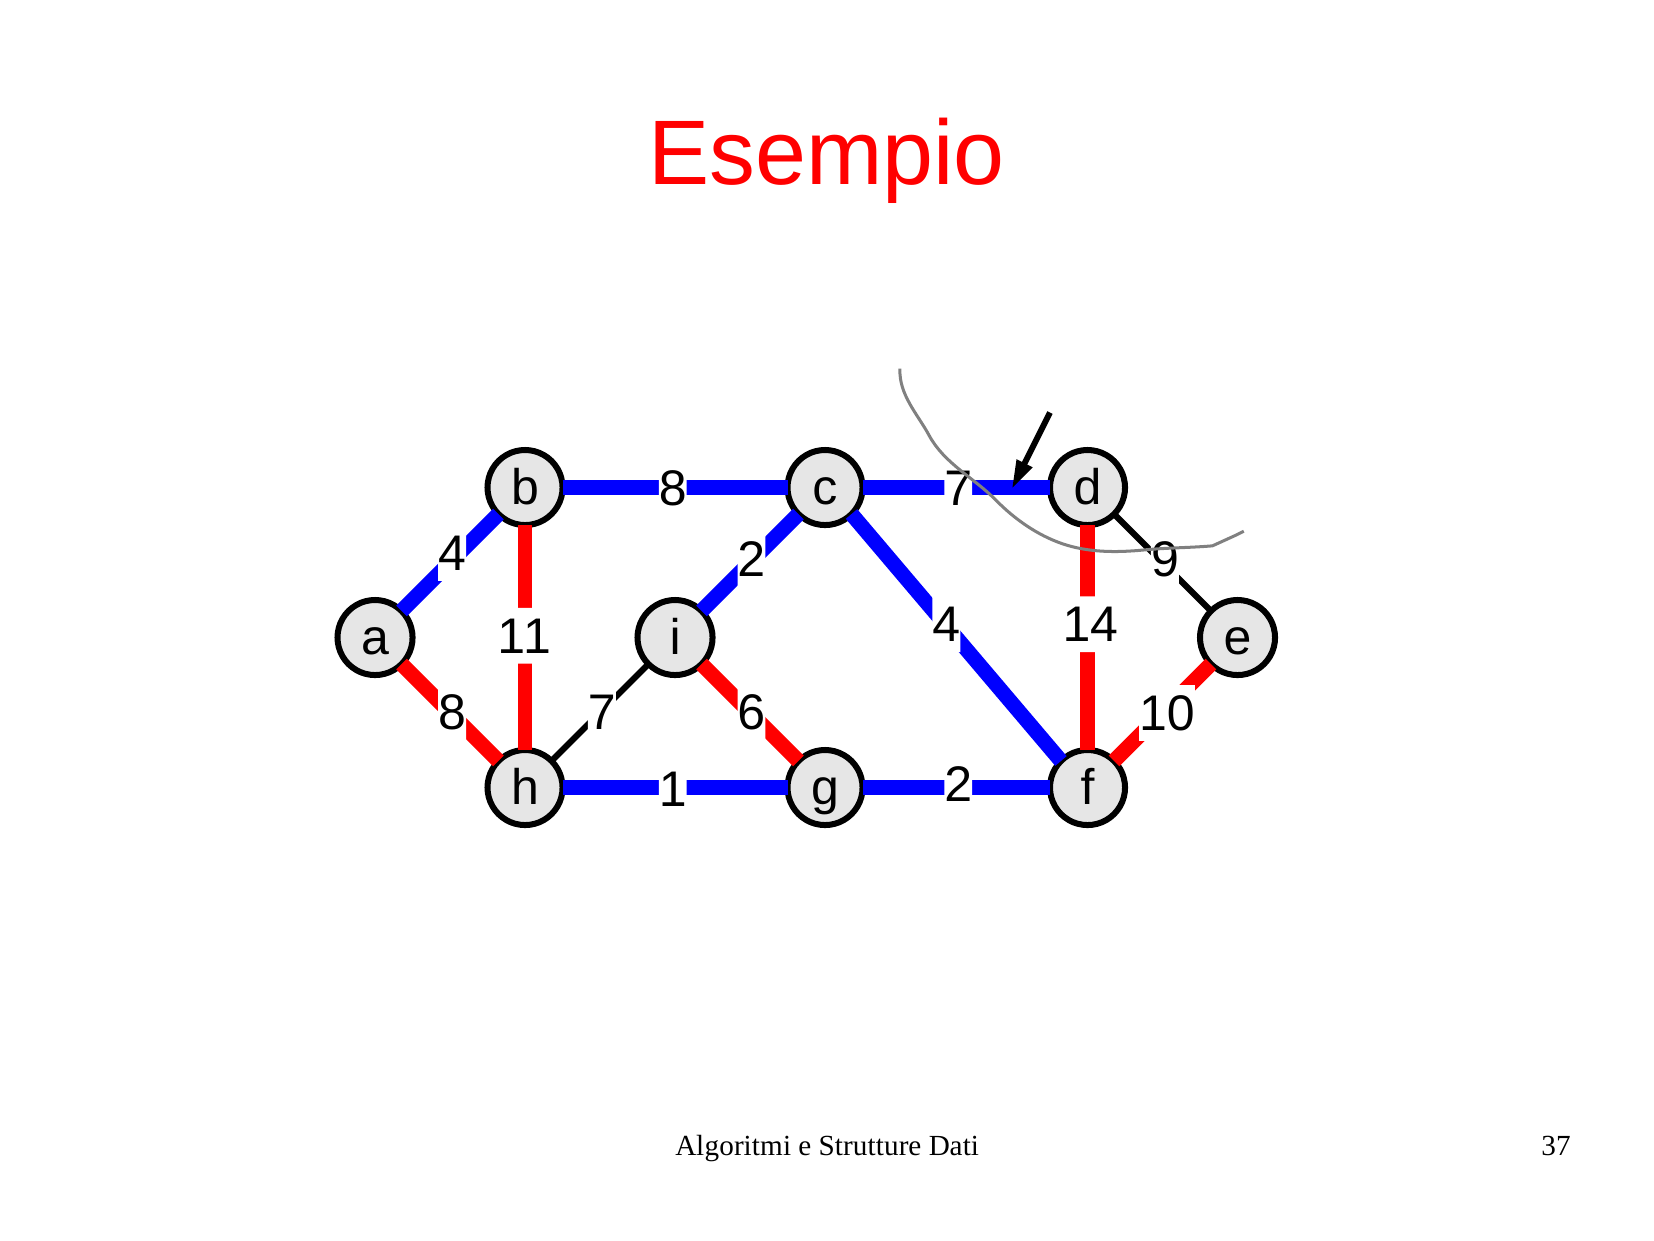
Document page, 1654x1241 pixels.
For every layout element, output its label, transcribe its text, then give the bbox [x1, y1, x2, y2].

text_box e [1200, 600, 1276, 676]
text_box 7 [944, 460, 973, 517]
text_box a [337, 600, 413, 676]
text_box 2 [944, 756, 973, 812]
text_box h [487, 750, 563, 826]
text_box 10 [1139, 685, 1195, 741]
text_box 11 [497, 607, 557, 664]
text_box 8 [438, 684, 467, 741]
text_box 8 [658, 460, 687, 516]
text_box g [788, 750, 863, 826]
text_box d [1050, 450, 1126, 525]
text_box b [487, 450, 563, 525]
text_box 7 [952, 460, 973, 477]
text_box 9 [1150, 531, 1179, 547]
text_box 4 [438, 525, 467, 581]
text_box f [1050, 750, 1126, 826]
text_box 1 [658, 761, 687, 818]
text_box 6 [737, 684, 766, 741]
title Esempio [82, 49, 1571, 257]
text_box 2 [737, 531, 766, 588]
text_box 14 [1062, 596, 1119, 653]
text_box 9 [1150, 550, 1179, 588]
text_box c [788, 450, 863, 526]
text_box i [637, 600, 713, 676]
text_box 7 [587, 684, 616, 741]
text_box 4 [932, 596, 961, 653]
